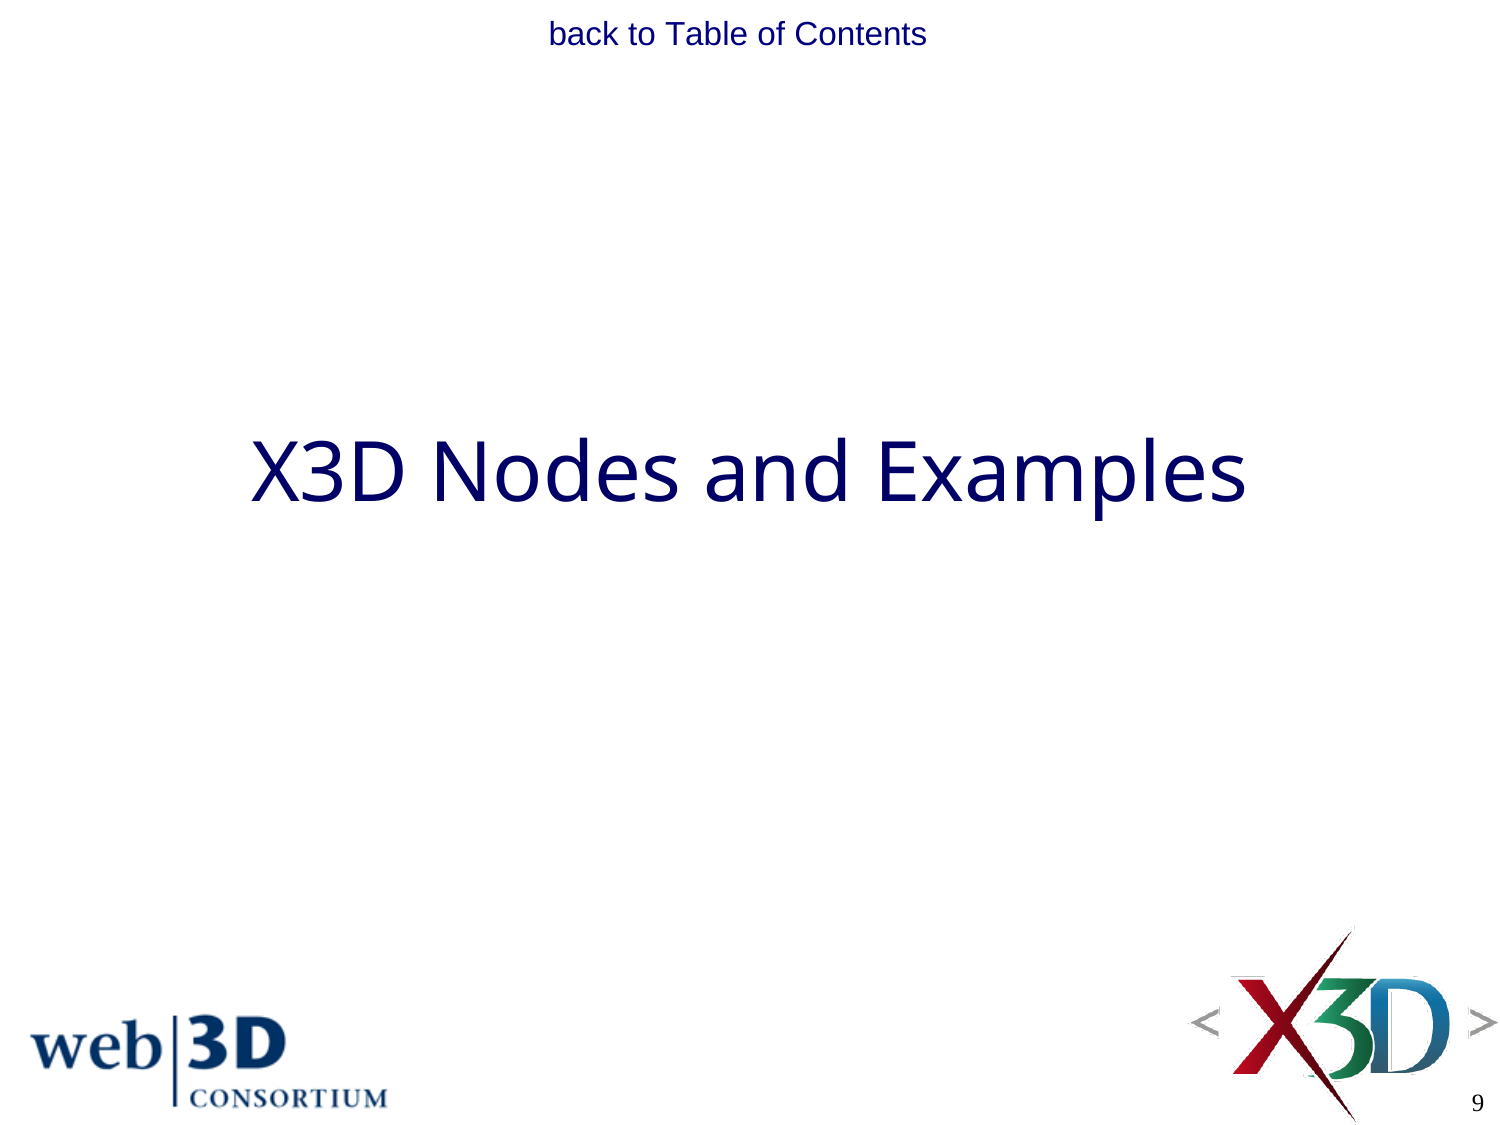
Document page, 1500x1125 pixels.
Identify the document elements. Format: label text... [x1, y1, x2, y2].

text_box back to Table of Contents [548, 14, 929, 53]
picture [1187, 926, 1500, 1125]
title X3D Nodes and Examples [112, 374, 1388, 563]
picture [12, 998, 413, 1118]
